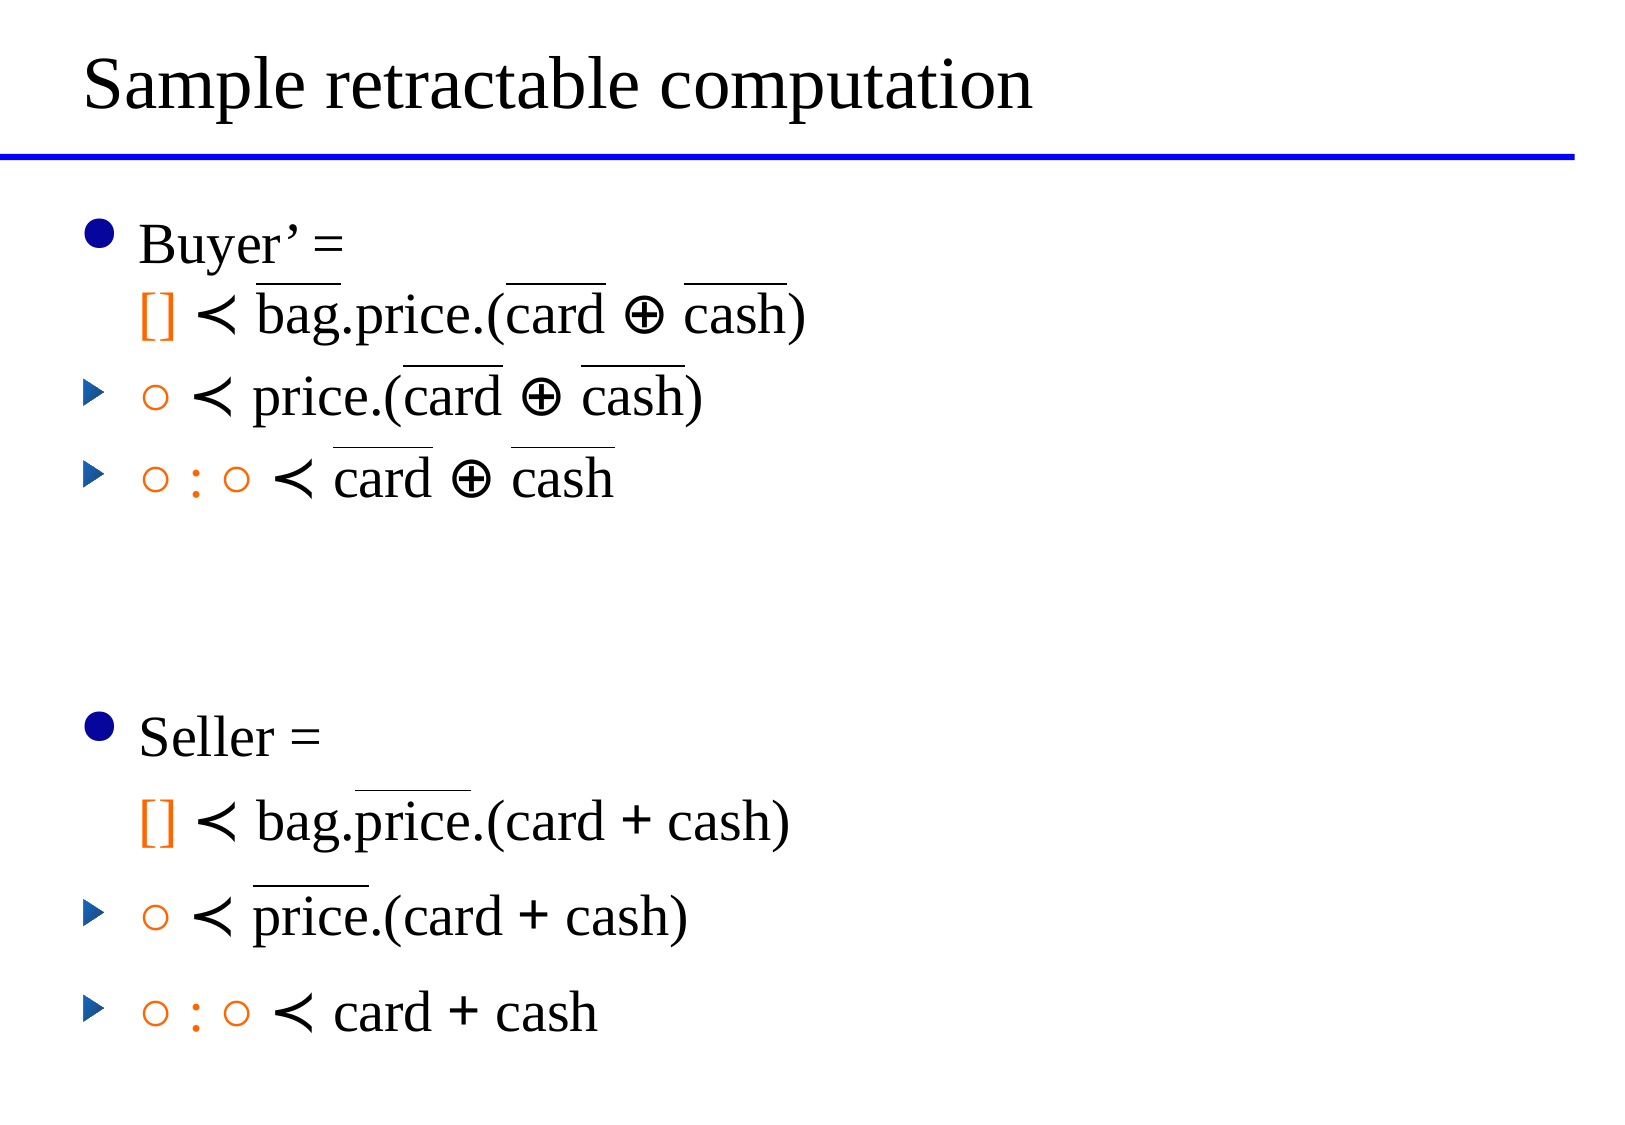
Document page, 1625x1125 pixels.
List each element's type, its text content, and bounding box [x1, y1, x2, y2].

title Sample retractable computation [67, 27, 1544, 131]
list Buyer’ = [] ≺ bag.price.(card ⊕ cash) ○ ≺ price.(card ⊕ cash) ○ : ○ ≺ card ⊕ cash Seller = [] ≺ bag.price.(card + cash) ○ ≺ price.(card + cash) ○ : ○ ≺ card + cash [67, 198, 1478, 1061]
